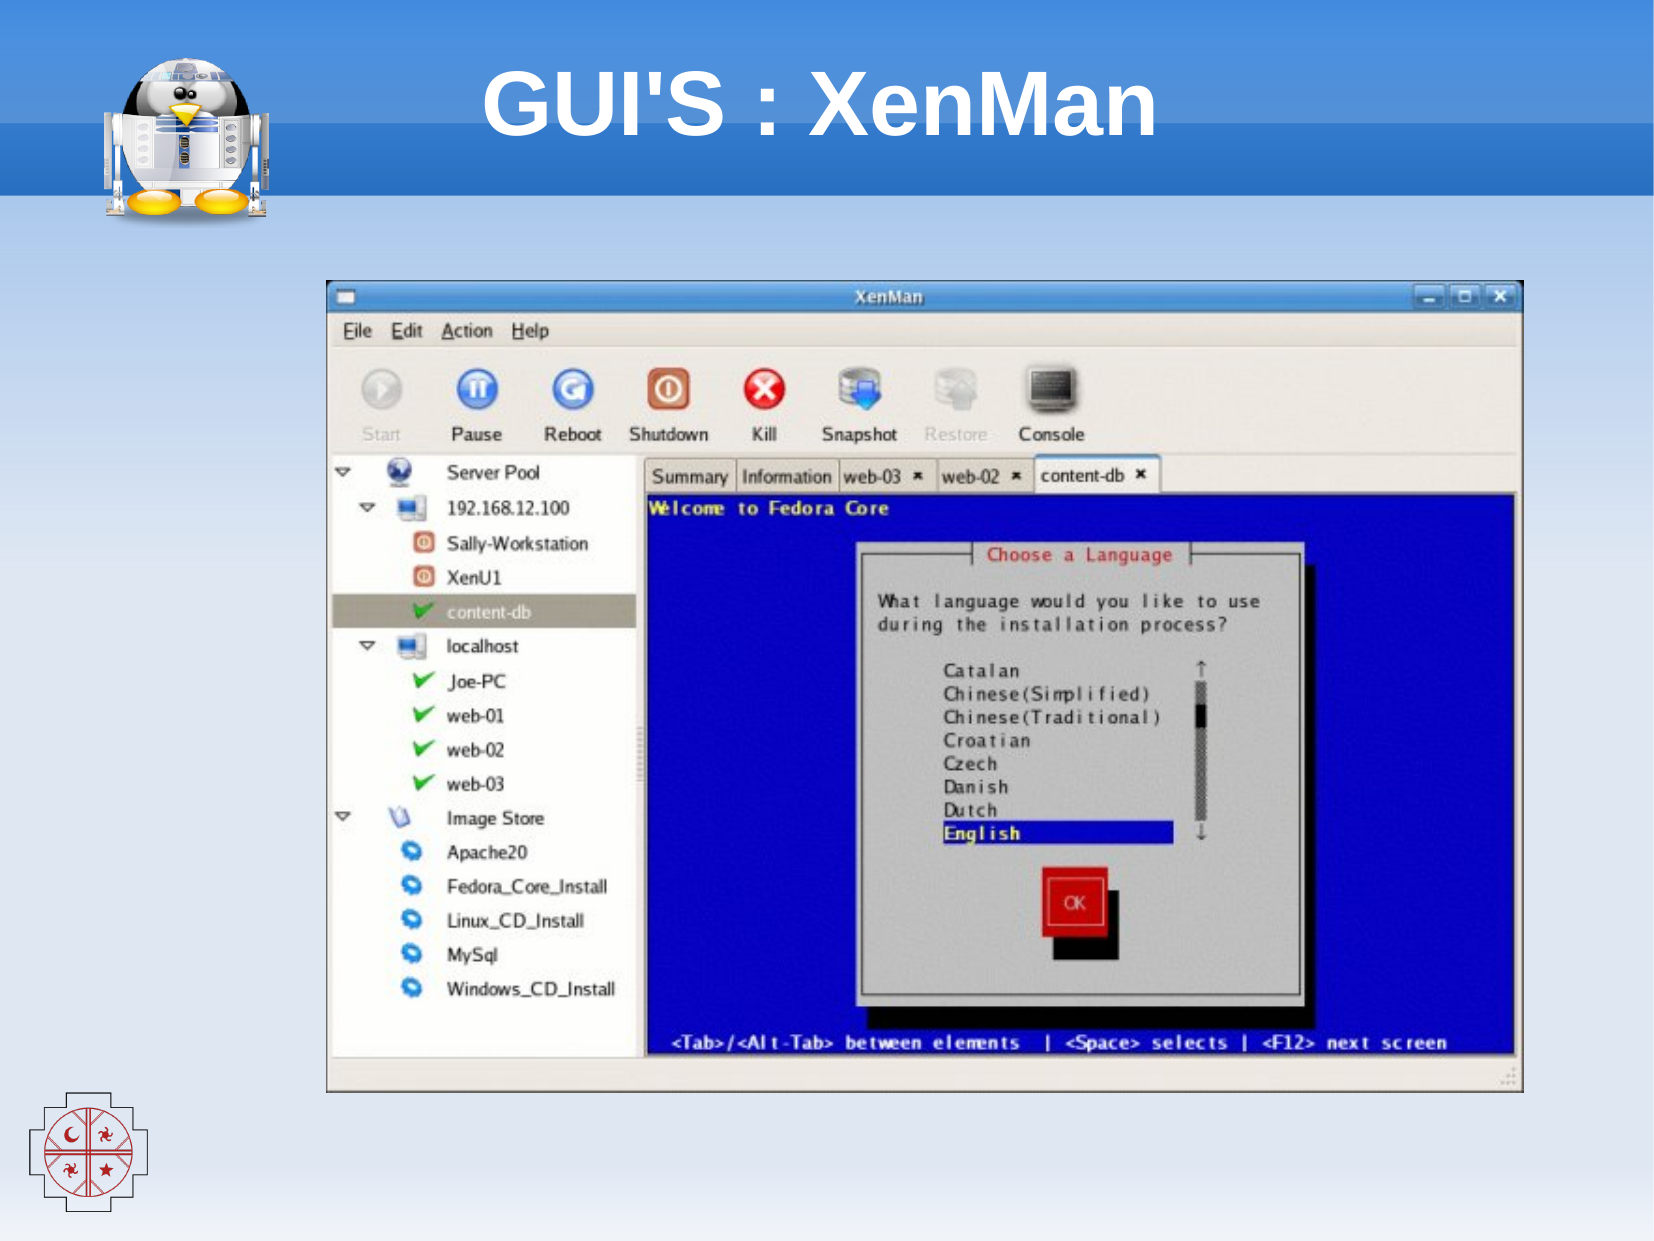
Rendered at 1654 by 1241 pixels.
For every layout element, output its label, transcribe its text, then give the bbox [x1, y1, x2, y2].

picture [0, 0, 1654, 1241]
title GUI'S : XenMan [76, 7, 1565, 200]
